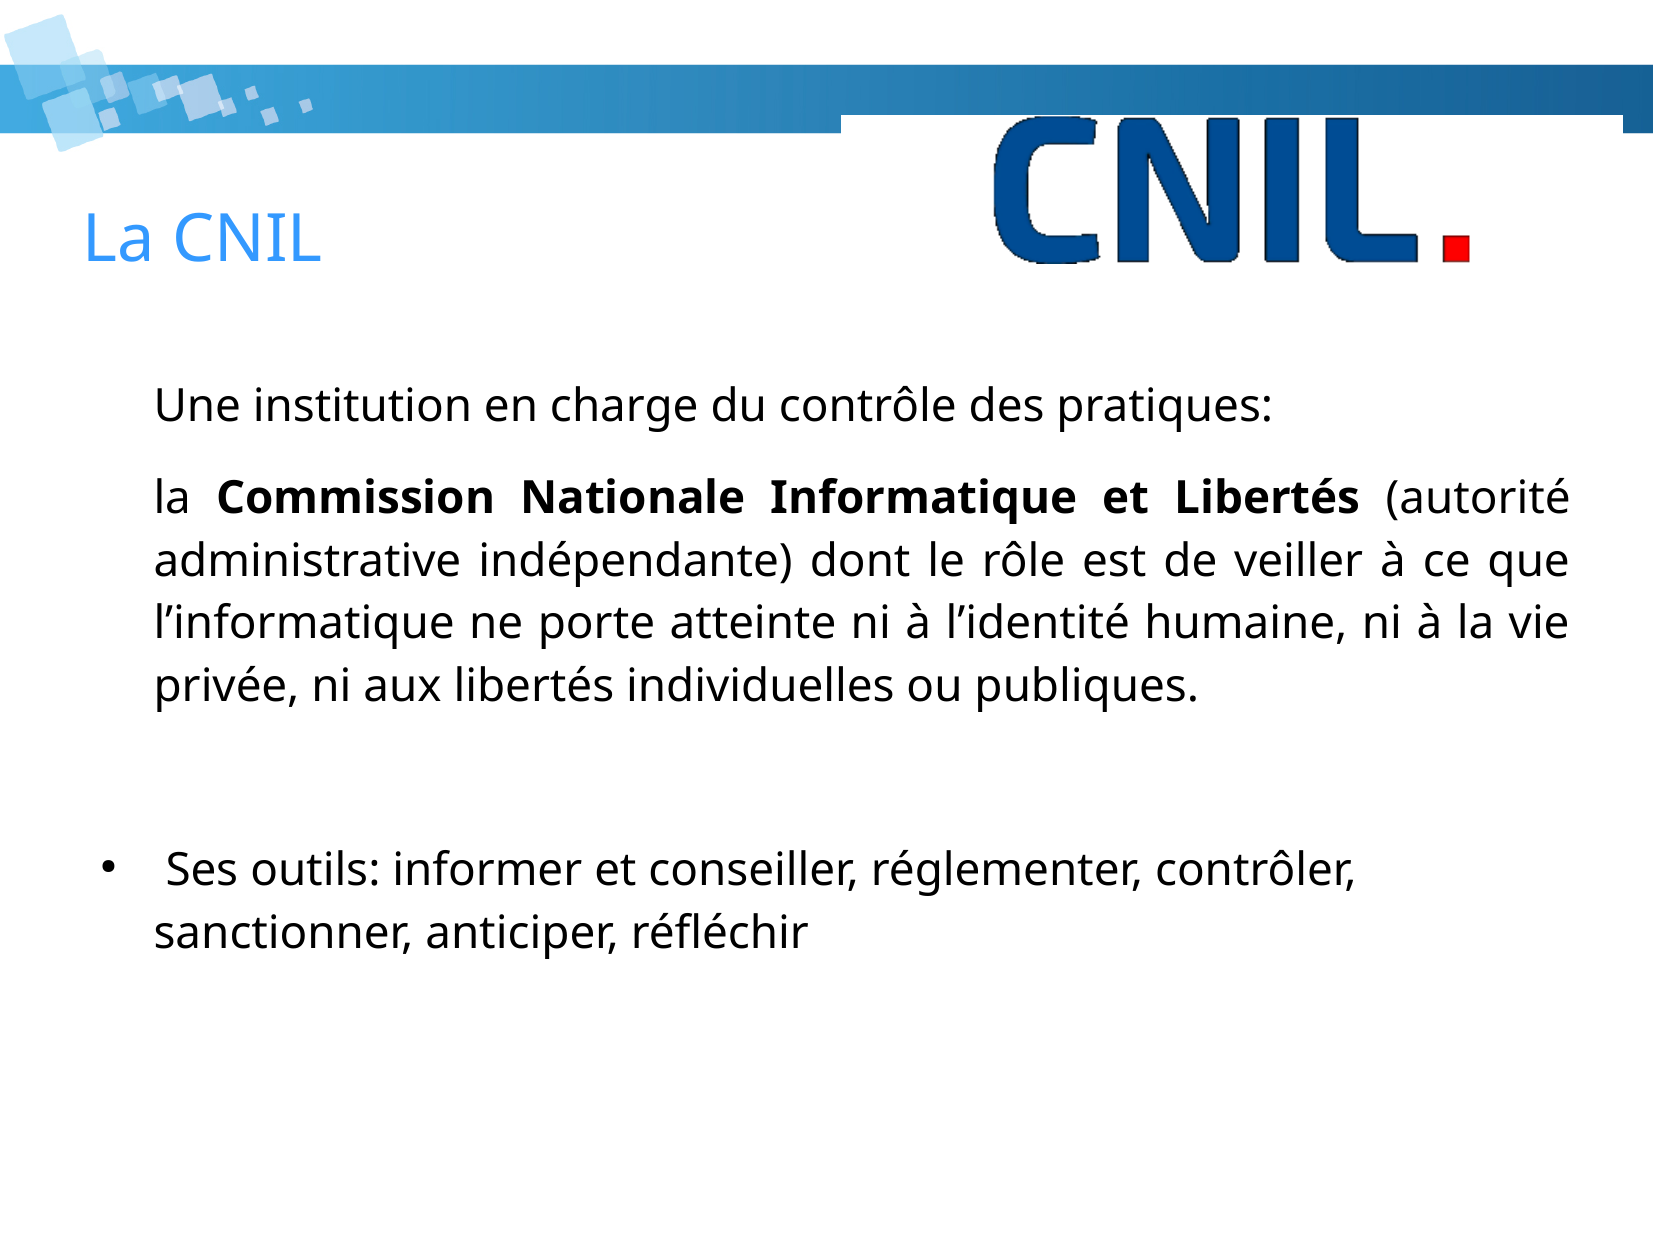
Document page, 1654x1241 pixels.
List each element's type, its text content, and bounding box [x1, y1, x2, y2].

picture [0, 0, 1653, 1238]
list Une institution en charge du contrôle des pratiques: la Commission Nationale Informatique et Libertés (autorité administrative indépendante) dont le rôle est de veiller à ce que l’informatique ne porte atteinte ni à l’identité humaine, ni à la vie privée, ni aux libertés individuelles ou publiques. Ses outils: informer et conseiller, réglementer, contrôler, sanctionner, anticiper, réfléchir [82, 372, 1571, 1093]
title La CNIL [82, 132, 1571, 340]
